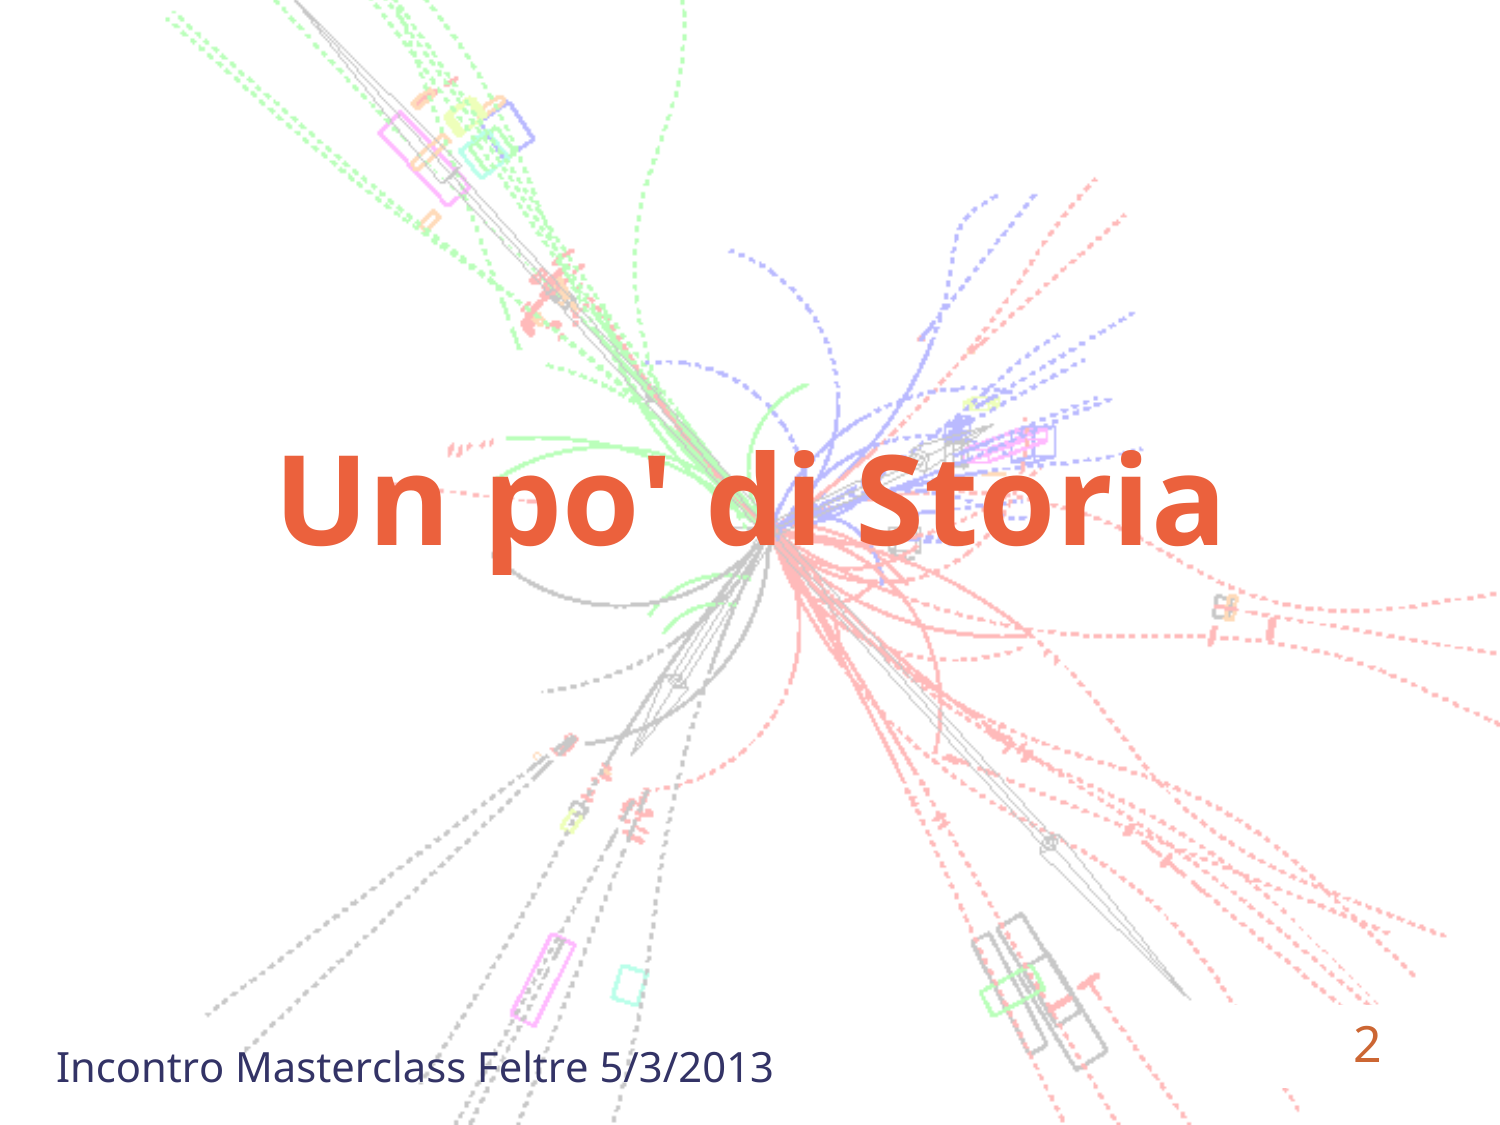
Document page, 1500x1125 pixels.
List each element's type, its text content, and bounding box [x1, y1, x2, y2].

picture [0, 0, 1500, 1125]
text_box Un po' di Storia [259, 413, 1249, 579]
